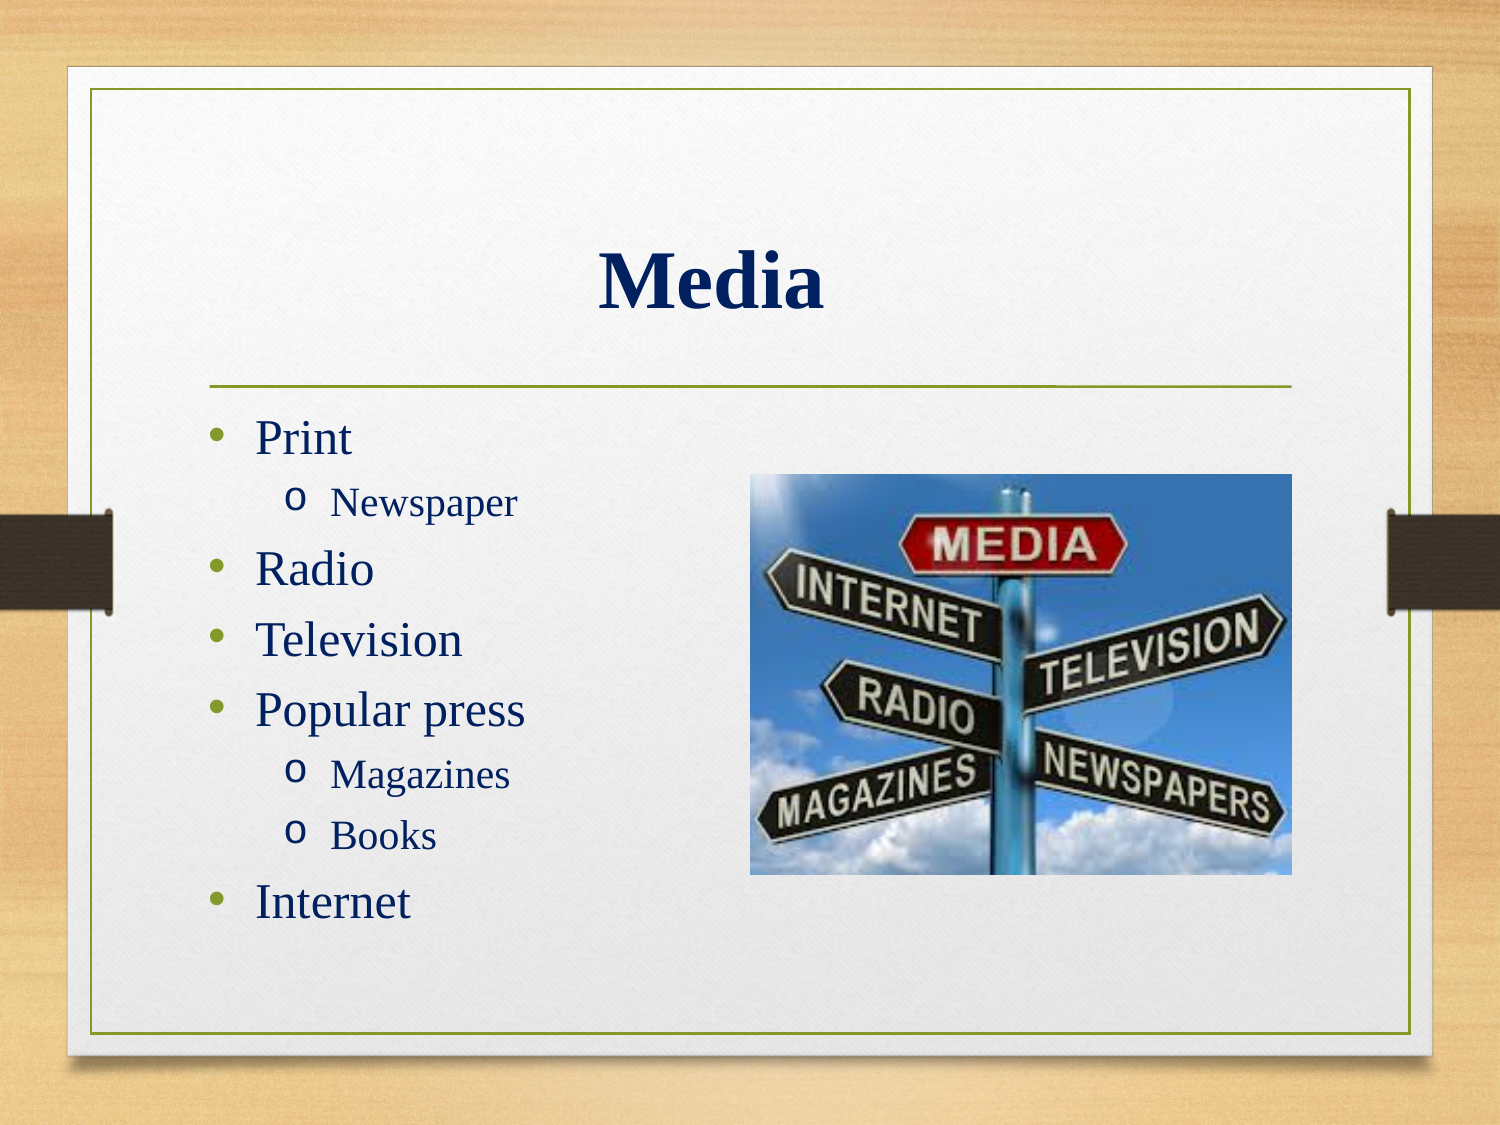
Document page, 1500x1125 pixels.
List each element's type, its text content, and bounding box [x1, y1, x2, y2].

list Print Newspaper Radio Television Popular press Magazines Books Internet [193, 408, 1309, 974]
title Media [62, 143, 1341, 406]
picture [0, 0, 1500, 1125]
